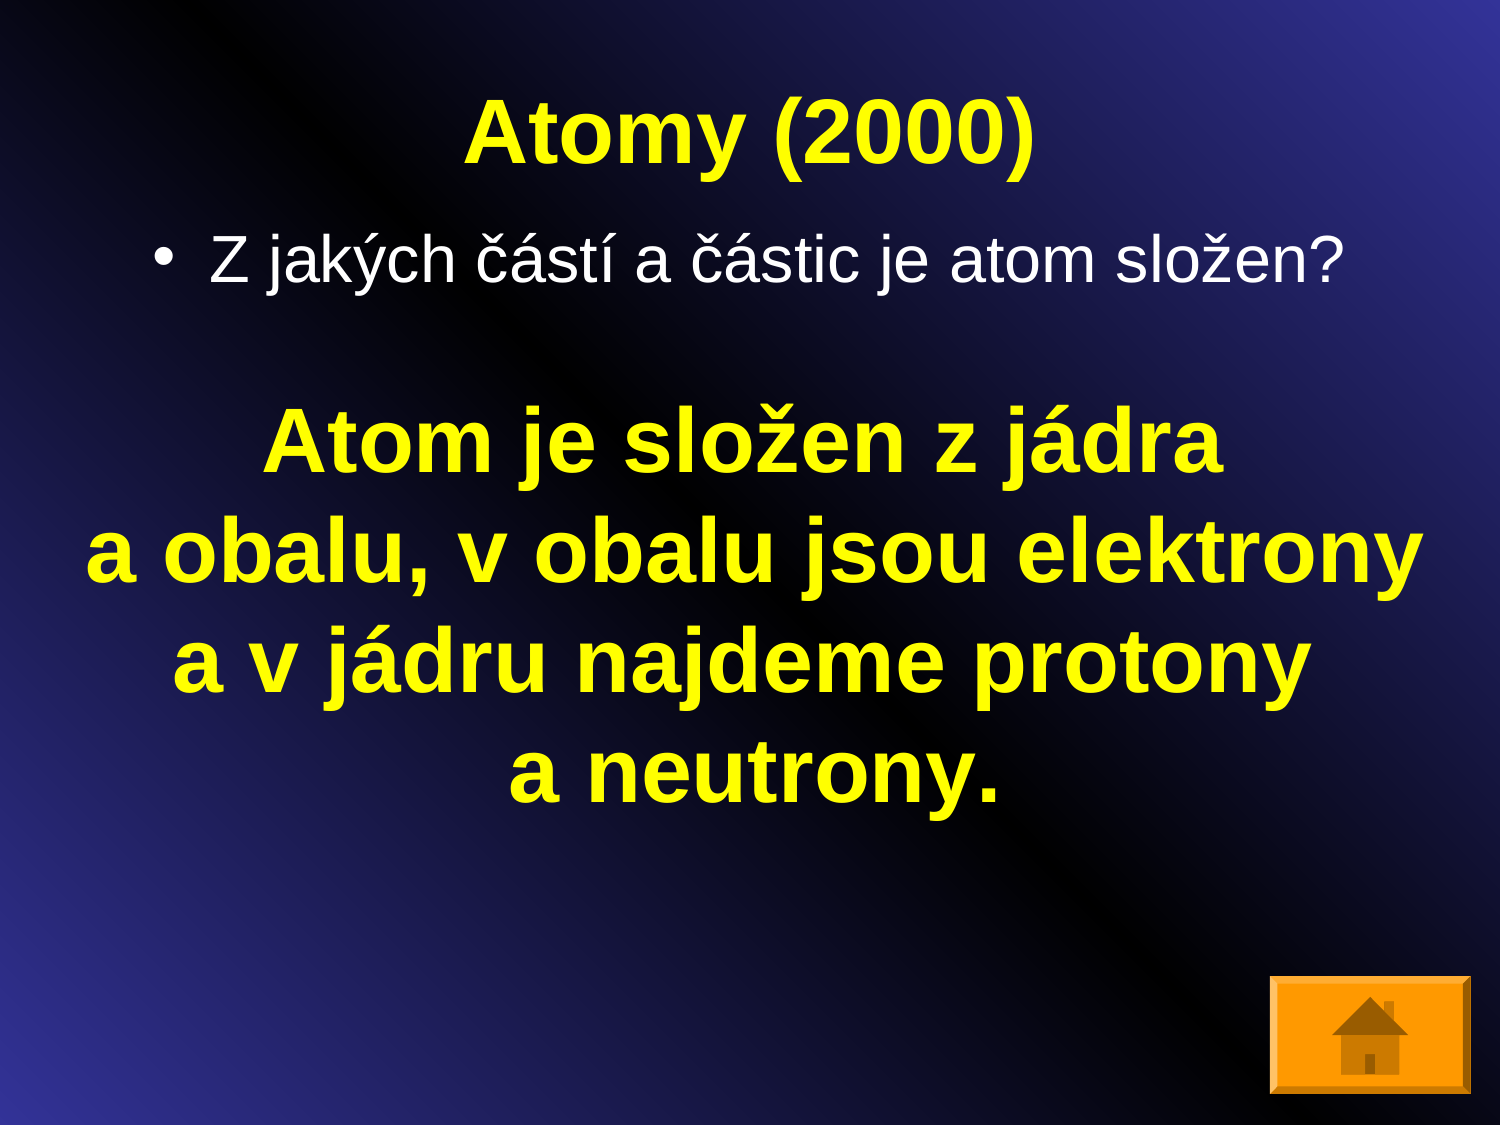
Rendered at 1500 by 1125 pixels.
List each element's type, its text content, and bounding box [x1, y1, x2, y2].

text_box Atom je složen z jádra a obalu, v obalu jsou elektrony a v jádru najdeme protony a neutrony. [53, 373, 1459, 829]
list Z jakých částí a částic je atom složen? [29, 208, 1471, 332]
title Atomy (2000) [75, 45, 1426, 208]
text_box [1271, 976, 1471, 1094]
